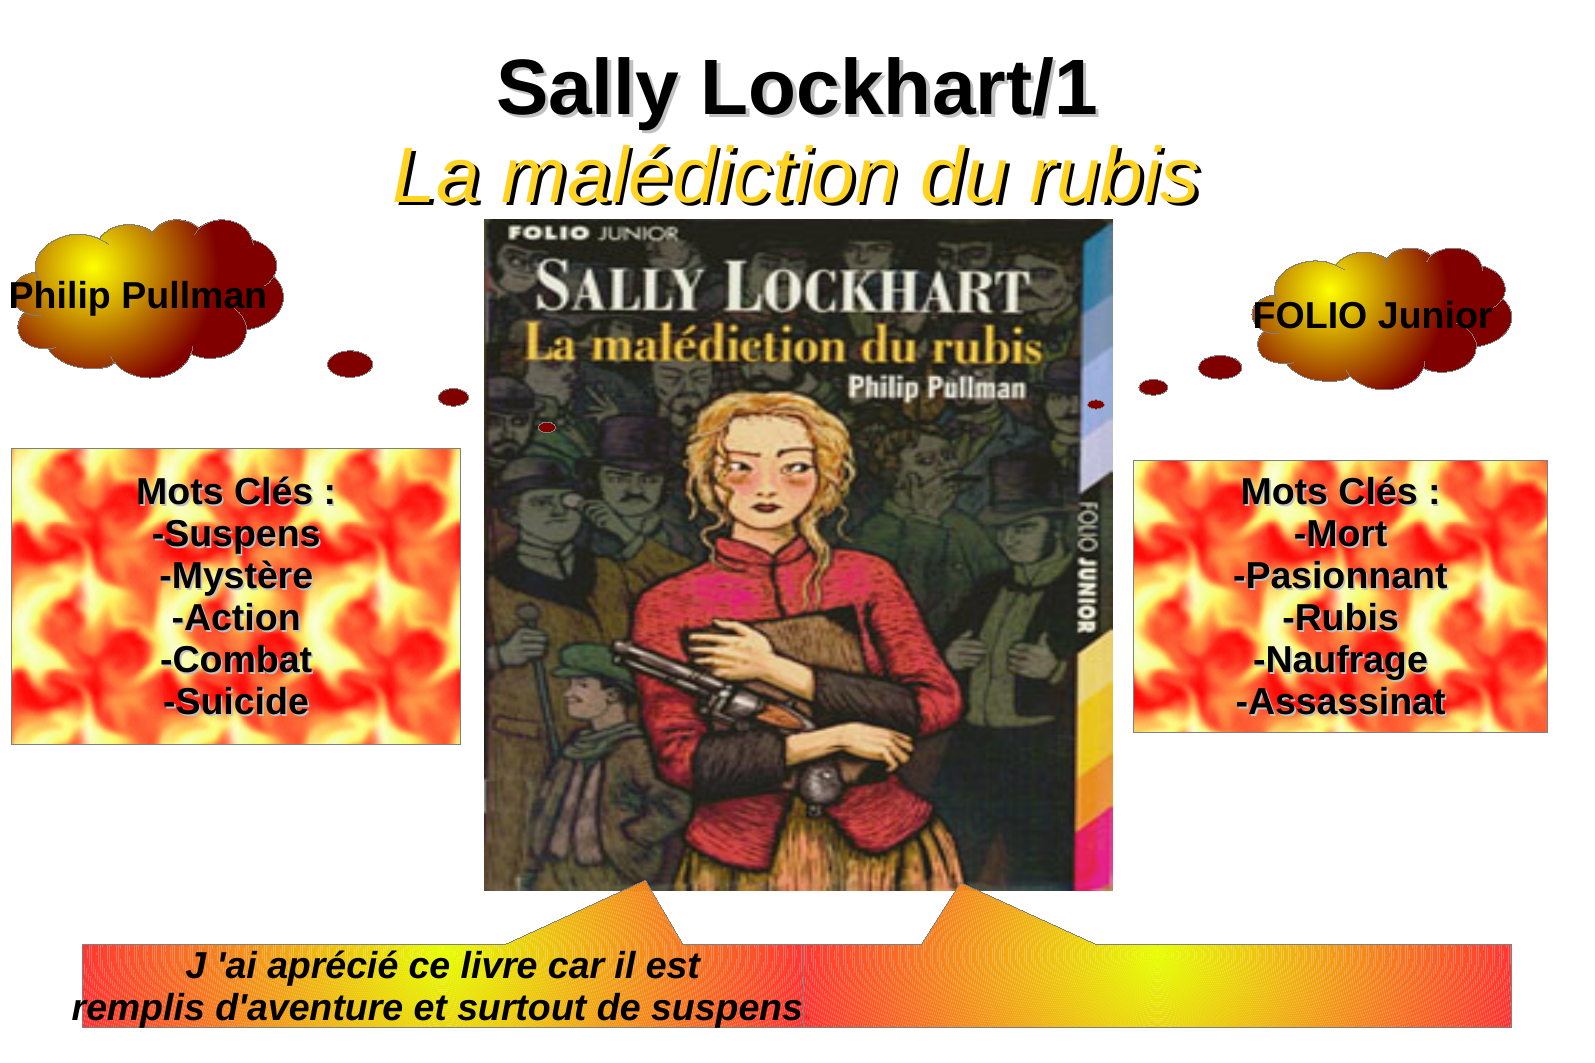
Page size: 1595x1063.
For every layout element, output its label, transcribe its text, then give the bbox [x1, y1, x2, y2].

text_box [803, 882, 1512, 1028]
text_box J 'ai aprécié ce livre car il est remplis d'aventure et surtout de suspens. [82, 880, 803, 1028]
text_box Mots Clés : -Suspens -Mystère -Action -Combat -Suicide [11, 448, 461, 745]
text_box Philip Pullman [327, 350, 373, 378]
text_box Philip Pullman [16, 219, 284, 379]
text_box Philip Pullman [438, 388, 469, 407]
text_box FOLIO Junior [1138, 379, 1168, 396]
text_box Mots Clés : -Mort -Pasionnant -Rubis -Naufrage -Assassinat [1133, 460, 1548, 733]
text_box FOLIO Junior [1198, 355, 1242, 380]
title Sally Lockhart/1 La malédiction du rubis [79, 42, 1515, 220]
text_box FOLIO Junior [1257, 248, 1512, 390]
picture [484, 219, 1113, 891]
